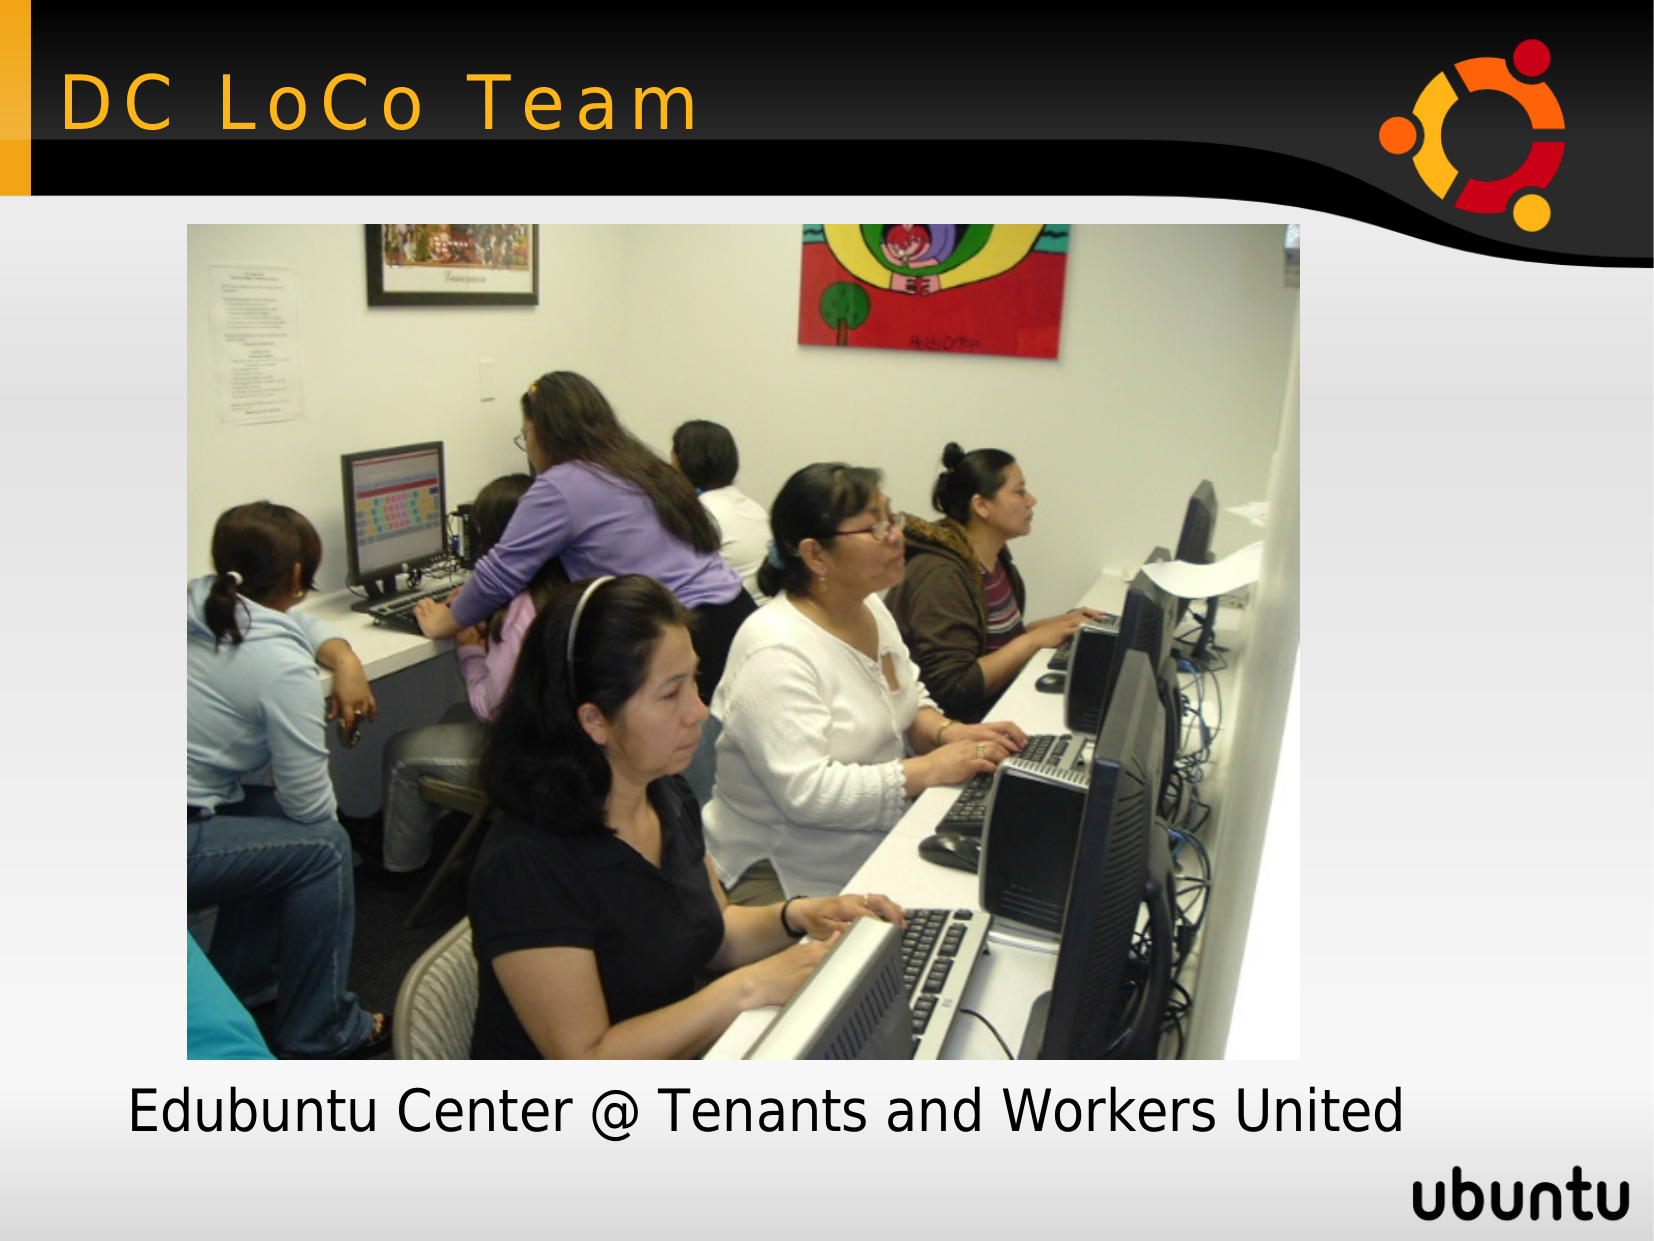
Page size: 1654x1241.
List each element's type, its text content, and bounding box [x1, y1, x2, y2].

text_box Edubuntu Center @ Tenants and Workers United [112, 1069, 1566, 1153]
picture [0, 0, 1654, 1241]
title DC LoCo Team [59, 36, 1270, 171]
